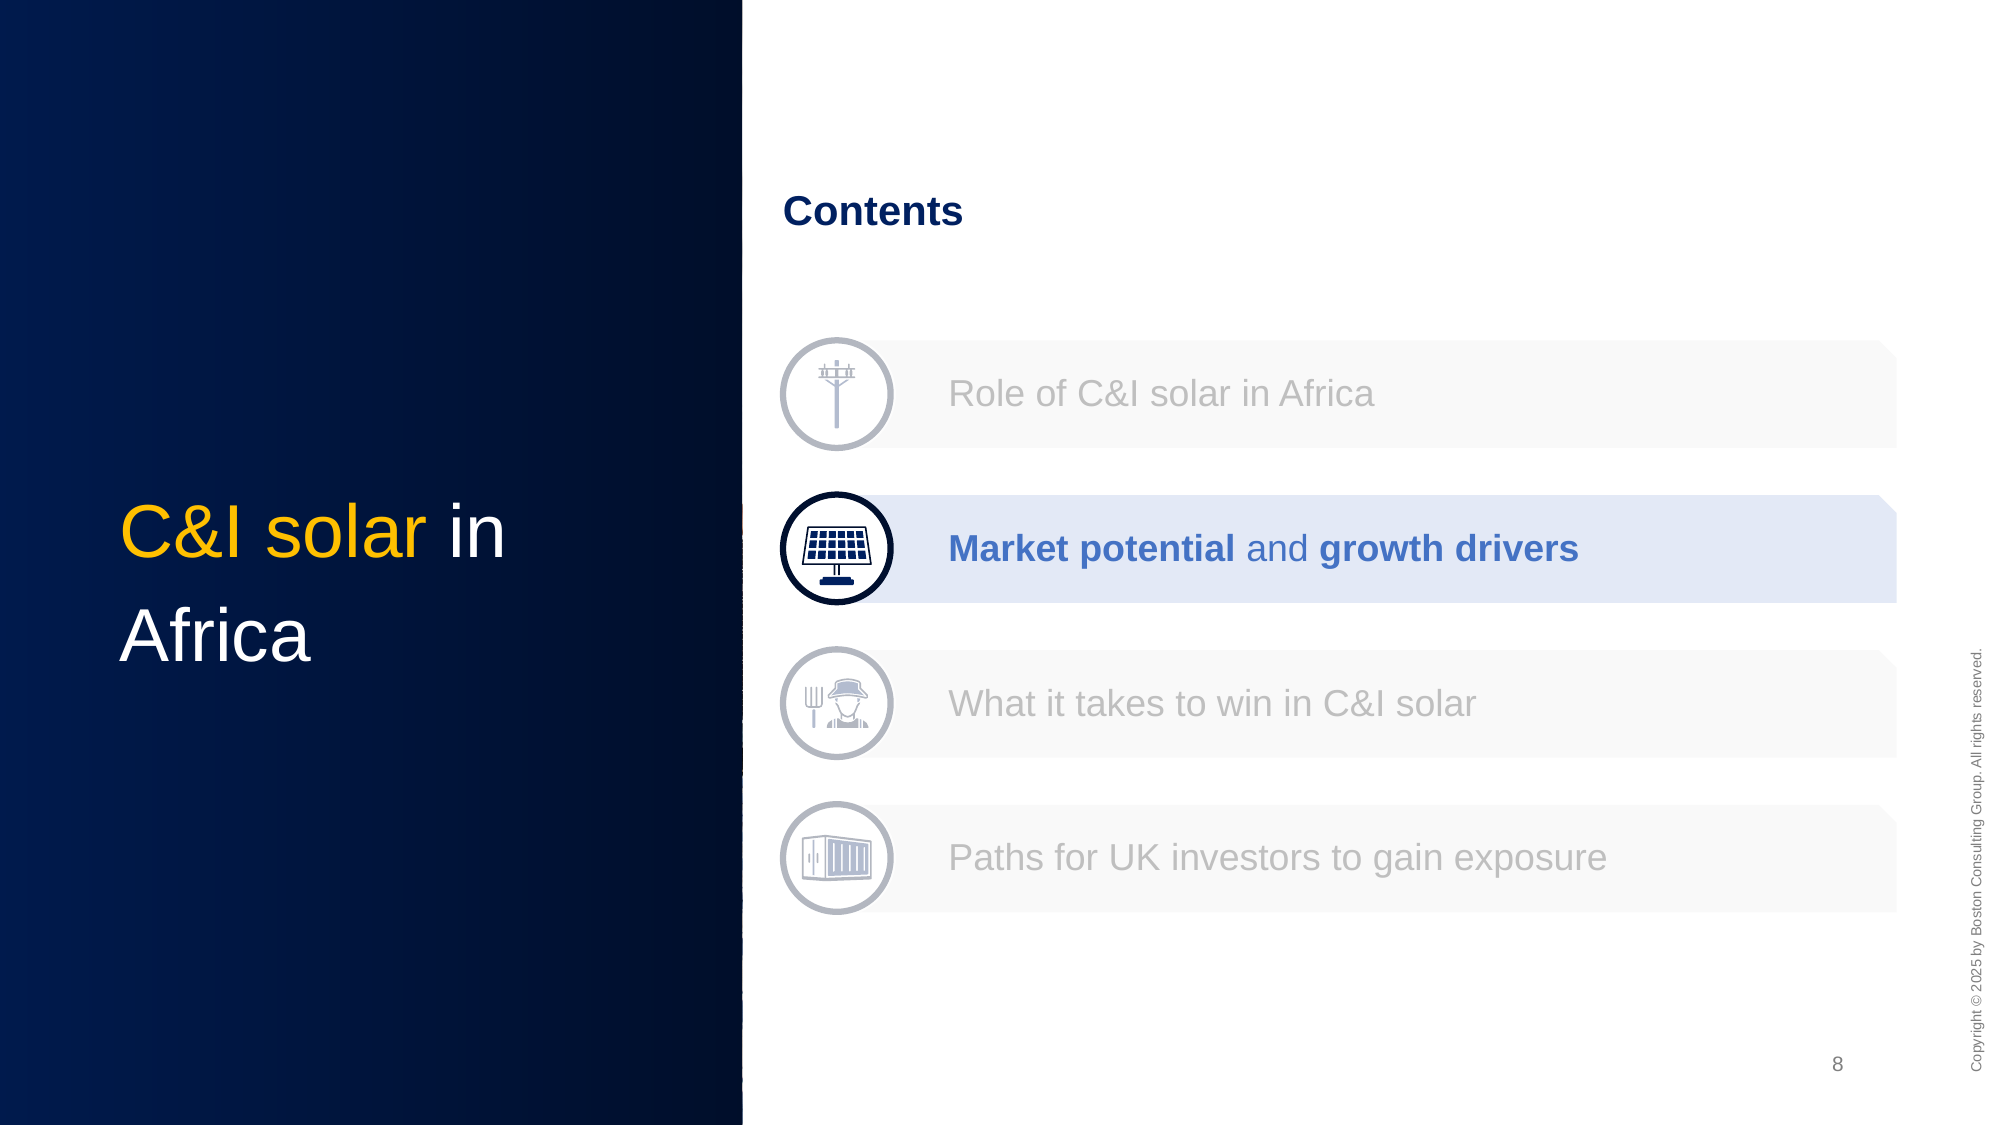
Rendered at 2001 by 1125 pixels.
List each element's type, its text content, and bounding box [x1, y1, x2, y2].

text_box [0, 0, 742, 1125]
text_box Contents [783, 176, 1897, 247]
text_box [777, 643, 948, 763]
text_box [777, 798, 948, 918]
text_box Market potential and growth drivers [948, 495, 1897, 603]
text_box Role of C&I solar in Africa [948, 340, 1897, 448]
text_box [783, 494, 948, 603]
text_box Paths for UK investors to gain exposure [948, 804, 1897, 913]
text_box [777, 334, 948, 454]
text_box C&I solar in Africa [103, 461, 665, 678]
text_box What it takes to win in C&I solar [948, 650, 1897, 758]
